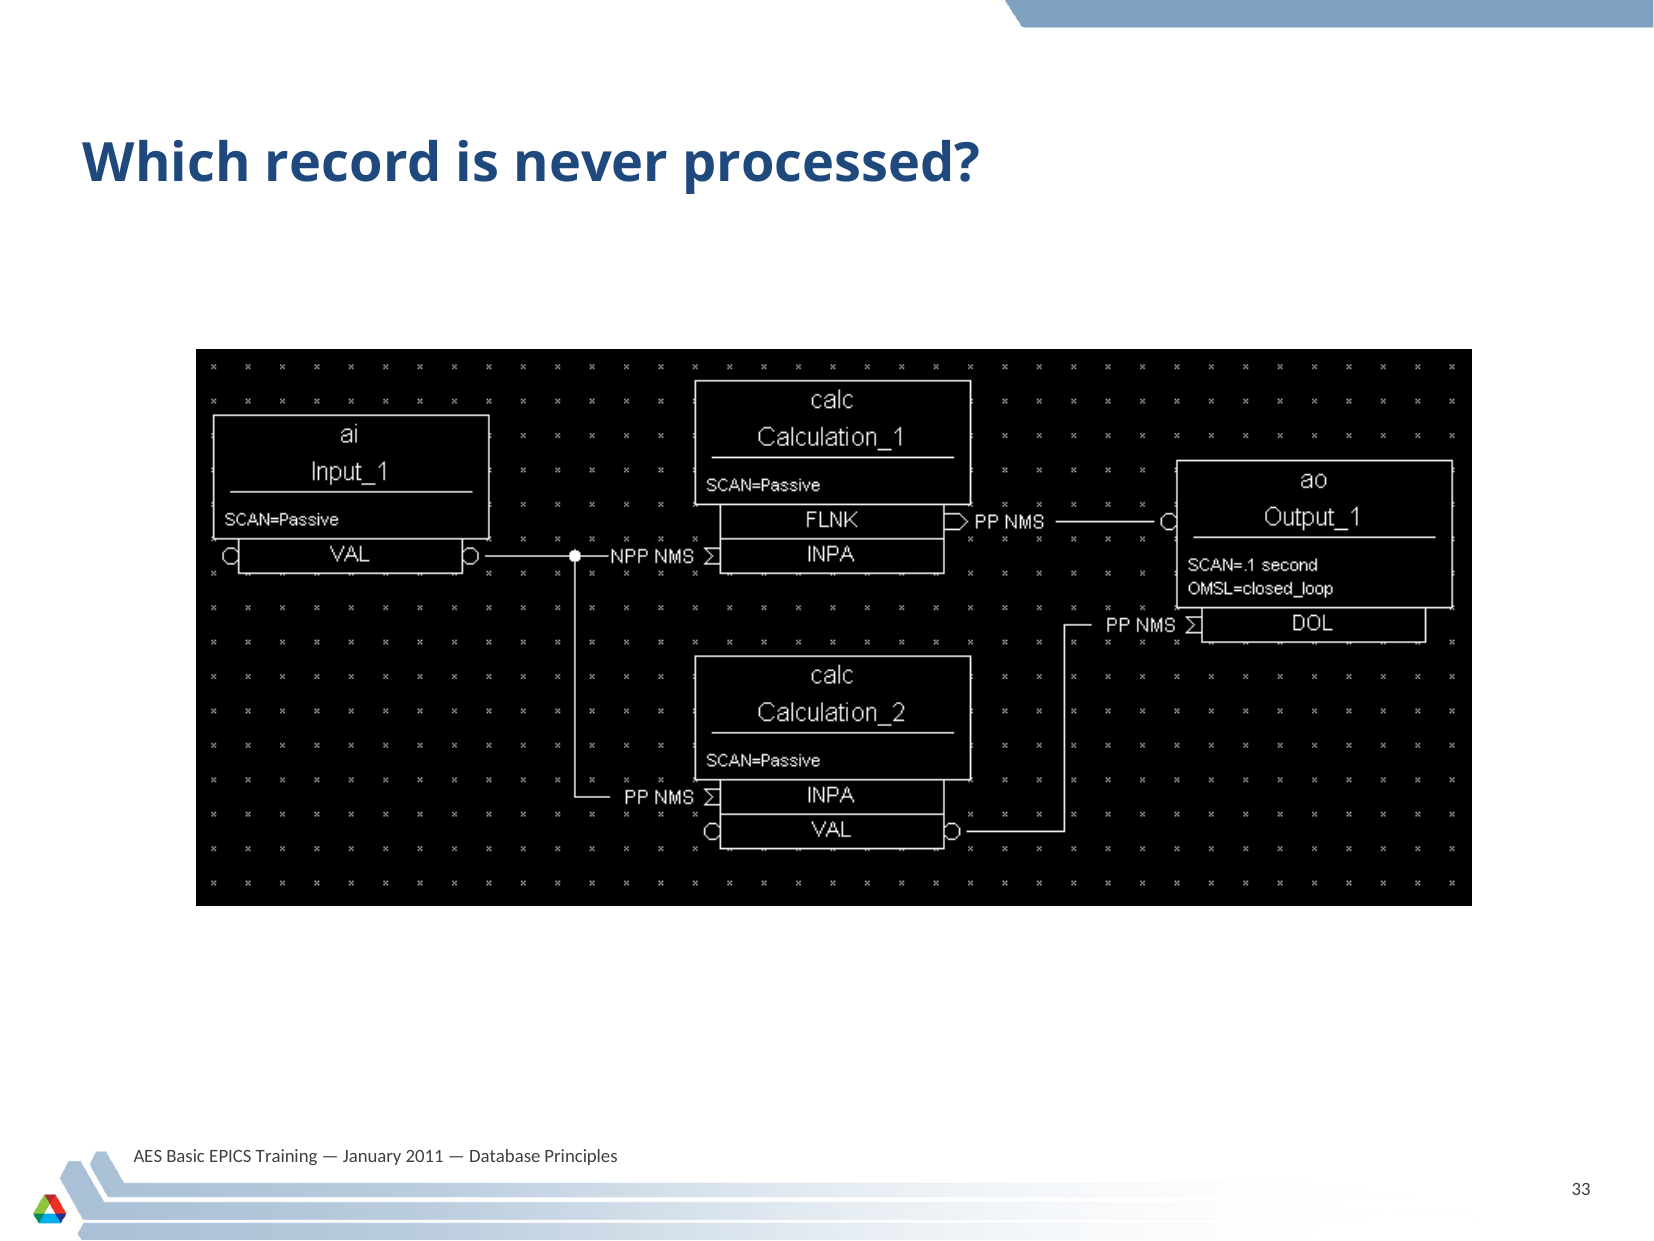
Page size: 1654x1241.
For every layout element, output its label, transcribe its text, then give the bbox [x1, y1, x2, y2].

title Which record is never processed? [82, 128, 1571, 192]
picture [0, 0, 1654, 29]
picture [0, 1143, 1654, 1240]
picture [196, 349, 1472, 906]
